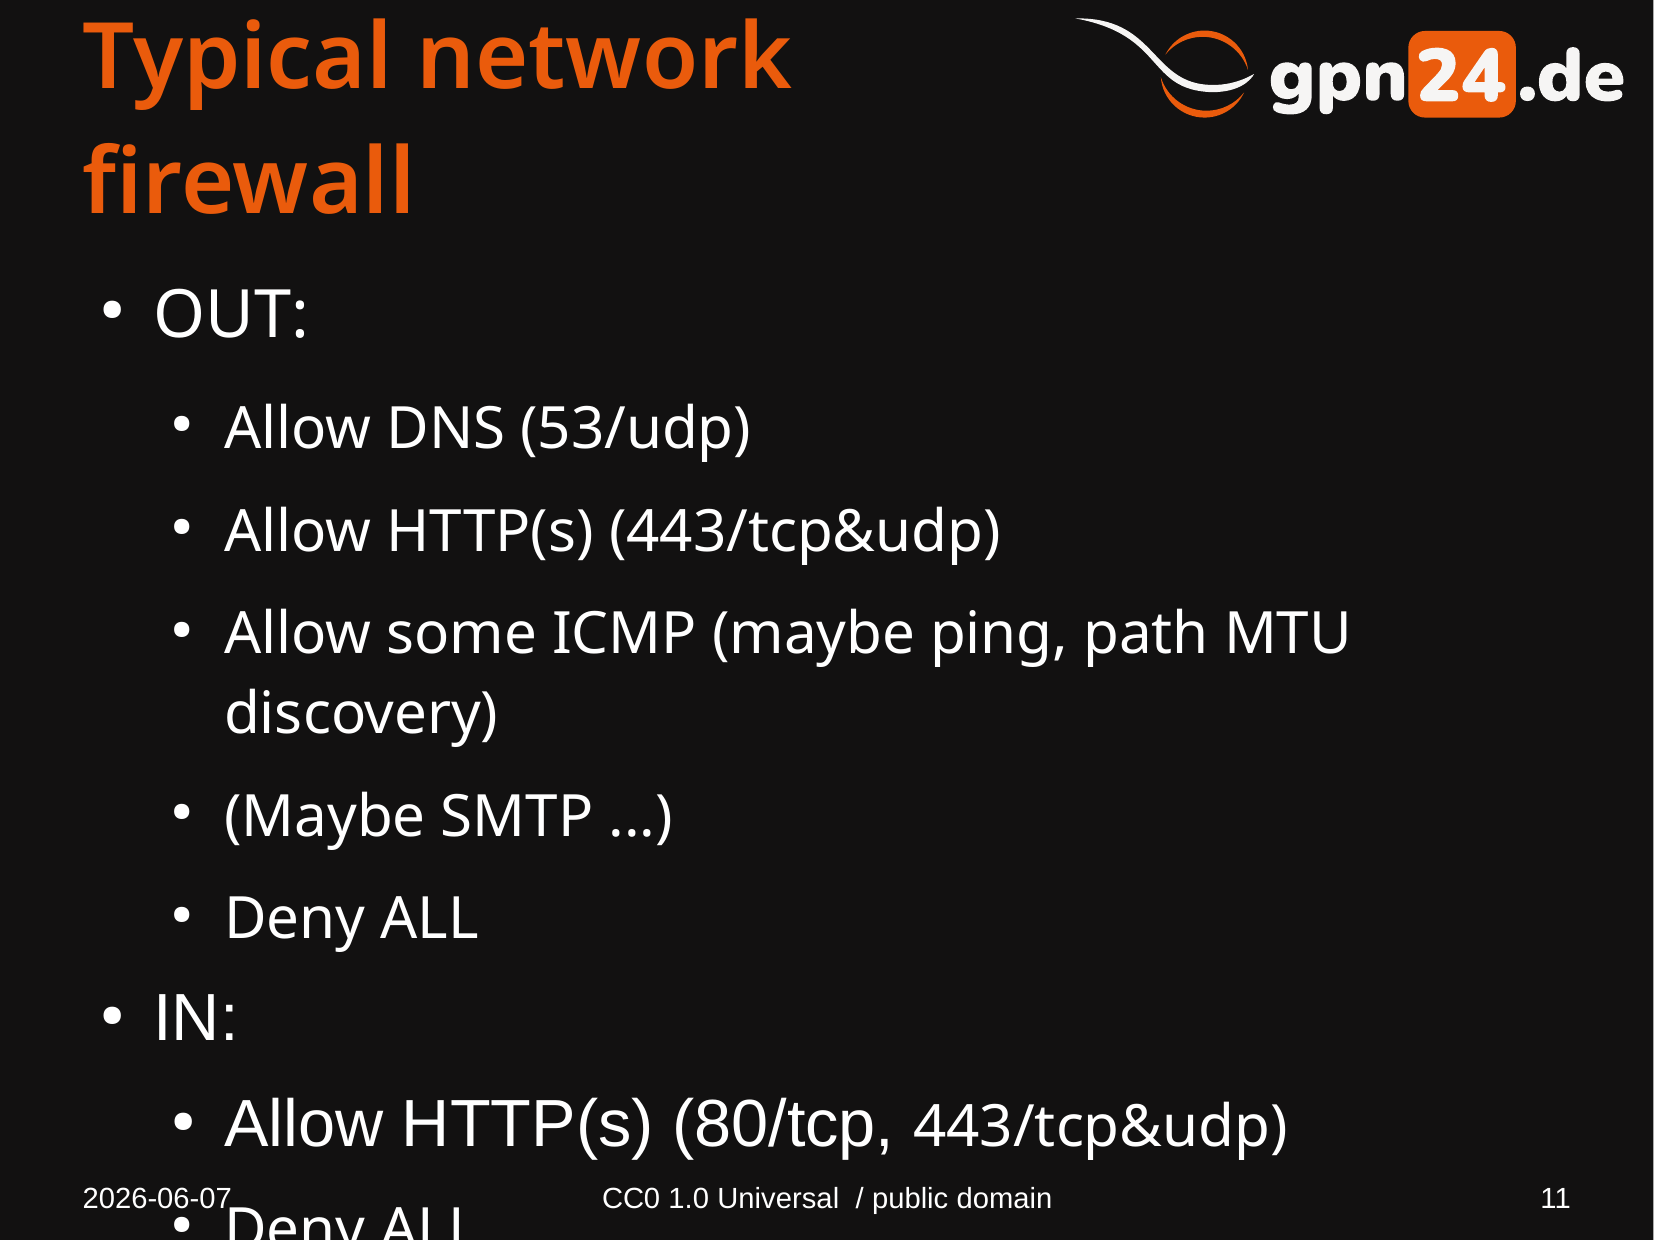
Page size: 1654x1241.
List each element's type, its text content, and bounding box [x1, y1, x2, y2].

list OUT: Allow DNS (53/udp) Allow HTTP(s) (443/tcp&udp) Allow some ICMP (maybe ping, path MTU discovery) (Maybe SMTP ...) Deny ALL IN: Allow HTTP(s) (80/tcp, 443/tcp&udp) Deny ALL [82, 265, 1571, 1173]
title Typical network firewall [82, 0, 1004, 265]
